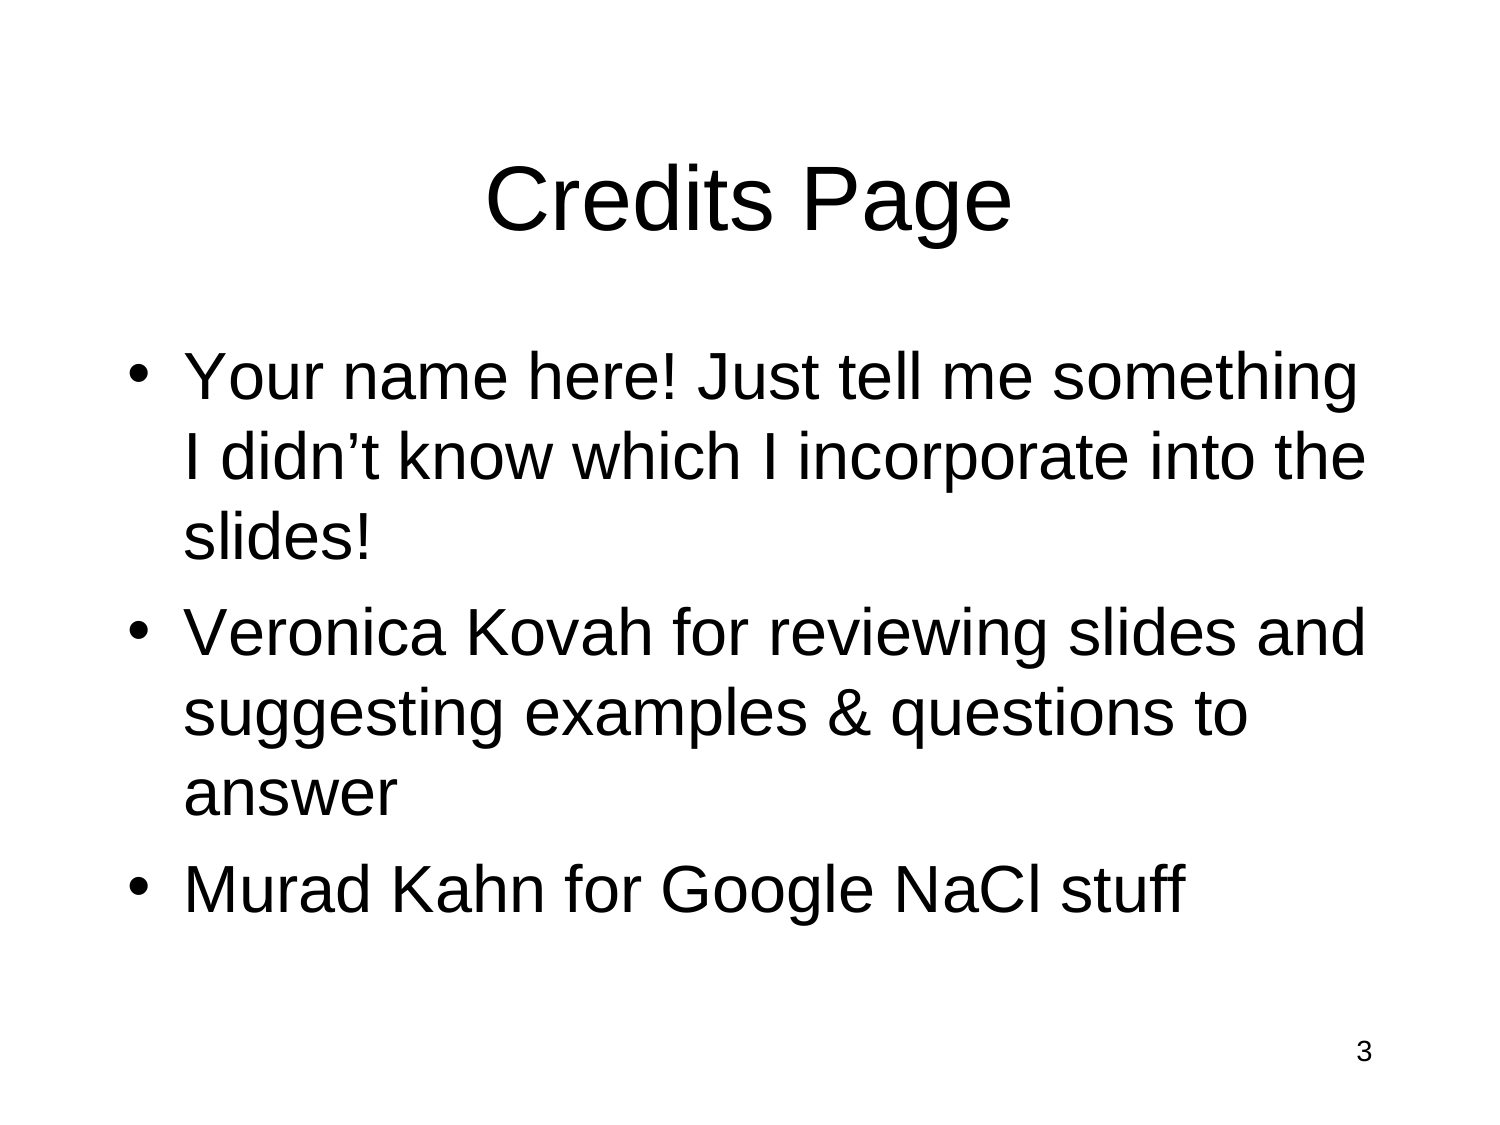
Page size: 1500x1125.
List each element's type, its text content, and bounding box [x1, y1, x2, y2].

title Credits Page [112, 99, 1388, 288]
list Your name here! Just tell me something I didn’t know which I incorporate into the slides! Veronica Kovah for reviewing slides and suggesting examples & questions to answer Murad Kahn for Google NaCl stuff [112, 324, 1388, 1001]
text_box <number> [1074, 1025, 1388, 1101]
